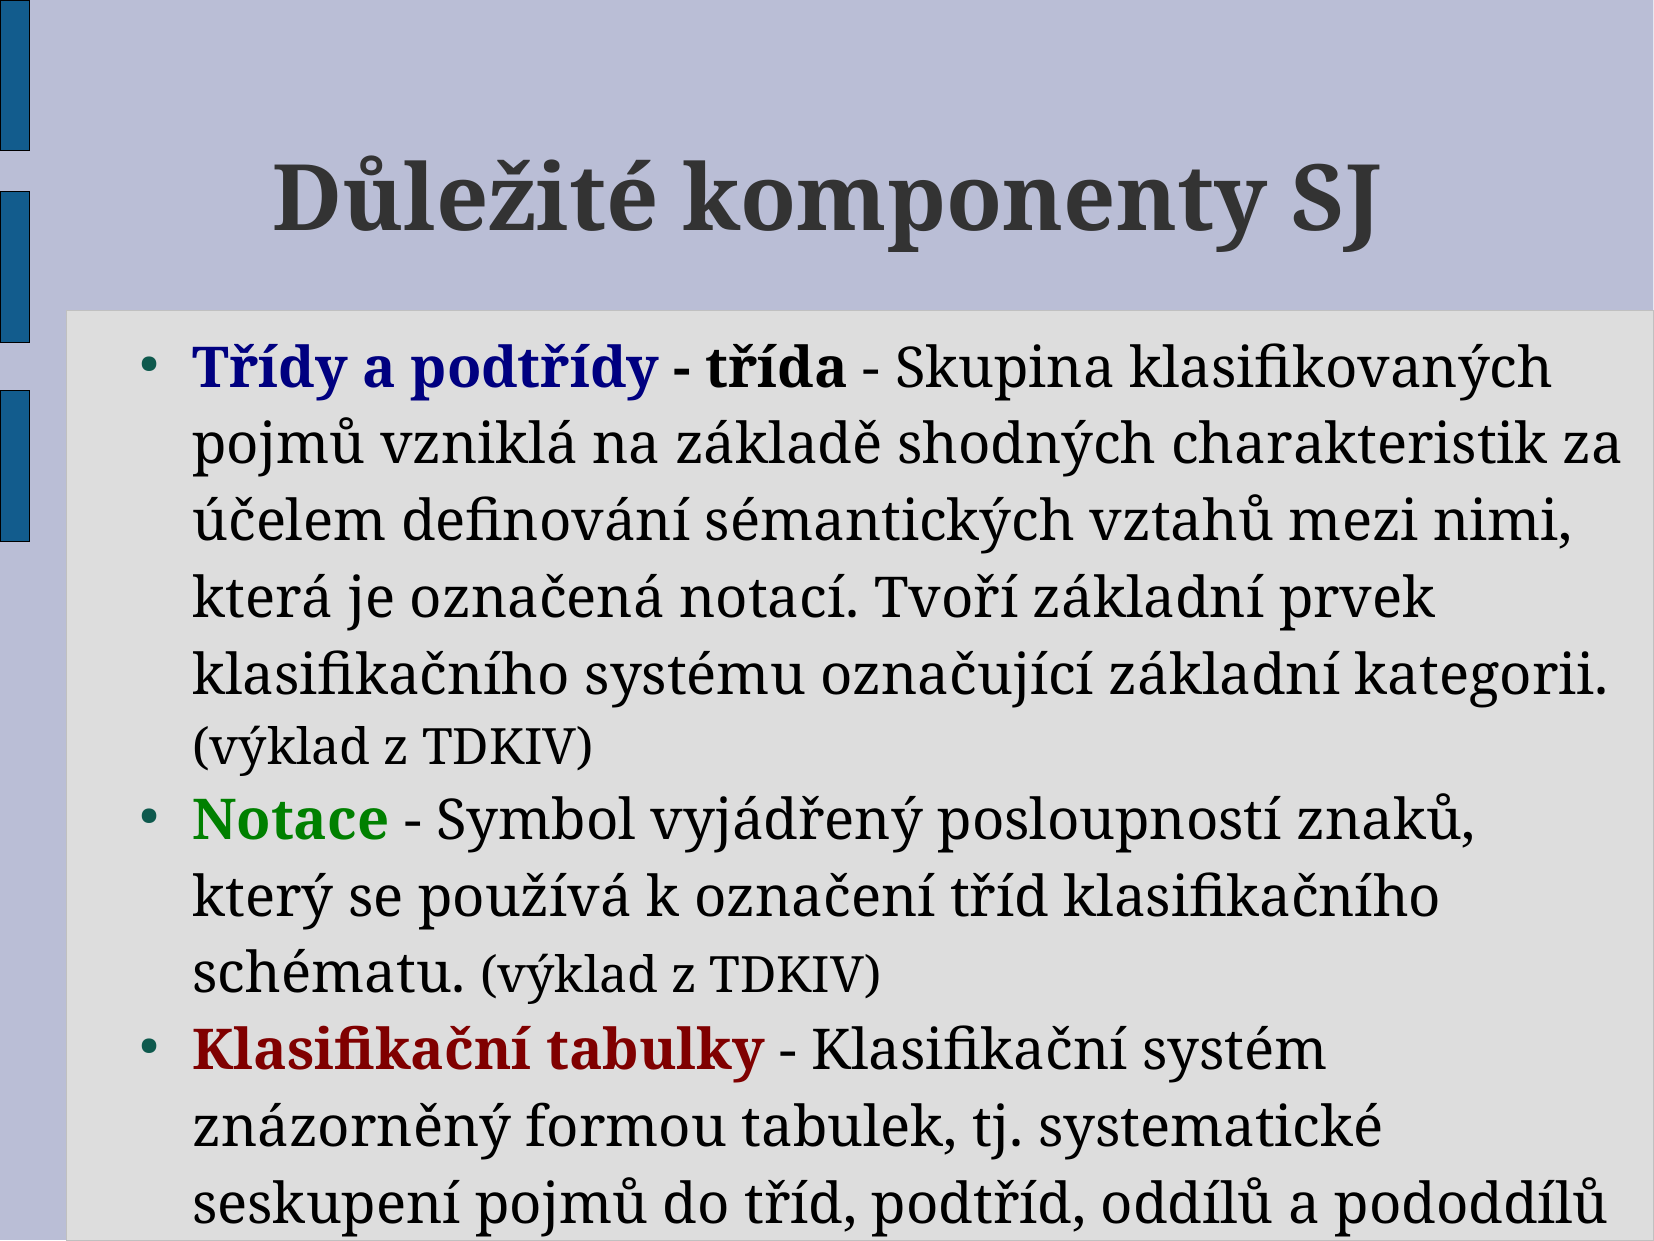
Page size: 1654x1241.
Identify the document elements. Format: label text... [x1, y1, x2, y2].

title Důležité komponenty SJ [121, 98, 1534, 291]
list Třídy a podtřídy - třída - Skupina klasifikovaných pojmů vzniklá na základě shodných charakteristik za účelem definování sémantických vztahů mezi nimi, která je označená notací. Tvoří základní prvek klasifikačního systému označující základní kategorii. (výklad z TDKIV) Notace - Symbol vyjádřený posloupností znaků, který se používá k označení tříd klasifikačního schématu. (výklad z TDKIV) Klasifikační tabulky - Klasifikační systém znázorněný formou tabulek, tj. systematické seskupení pojmů do tříd, podtříd, oddílů a pododdílů označených notacemi a opatřených slovním vyjádřením (slovními ekvivalenty). Klasifikační tabulky představují slovník SSJ. (klasifikačního systému). (více viz výklad z TDKIV) [121, 326, 1625, 1241]
